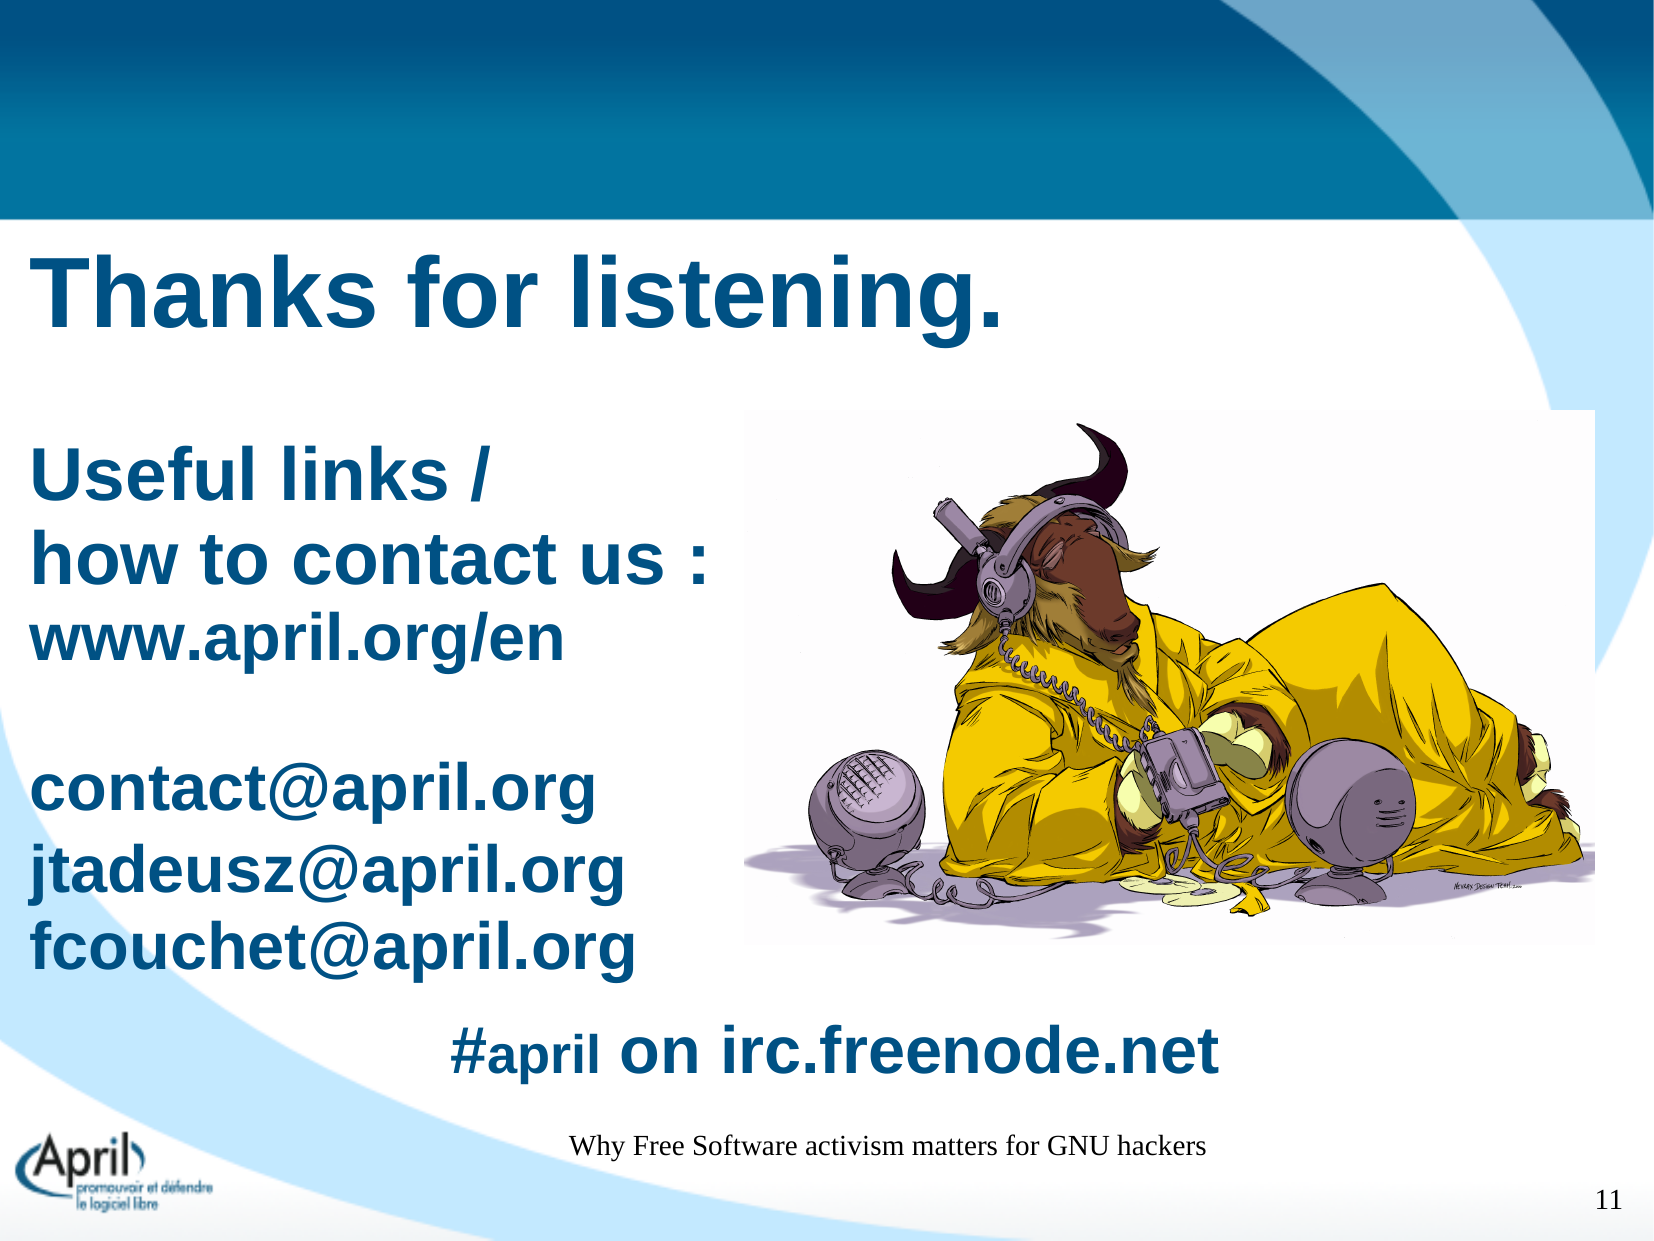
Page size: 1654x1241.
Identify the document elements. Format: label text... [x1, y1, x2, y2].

text_box Thanks for listening. Useful links / how to contact us : www.april.org/en contact@april.org jtadeusz@april.org fcouchet@april.org #april on irc.freenode.net [29, 236, 1595, 1096]
picture [0, 0, 1654, 1241]
